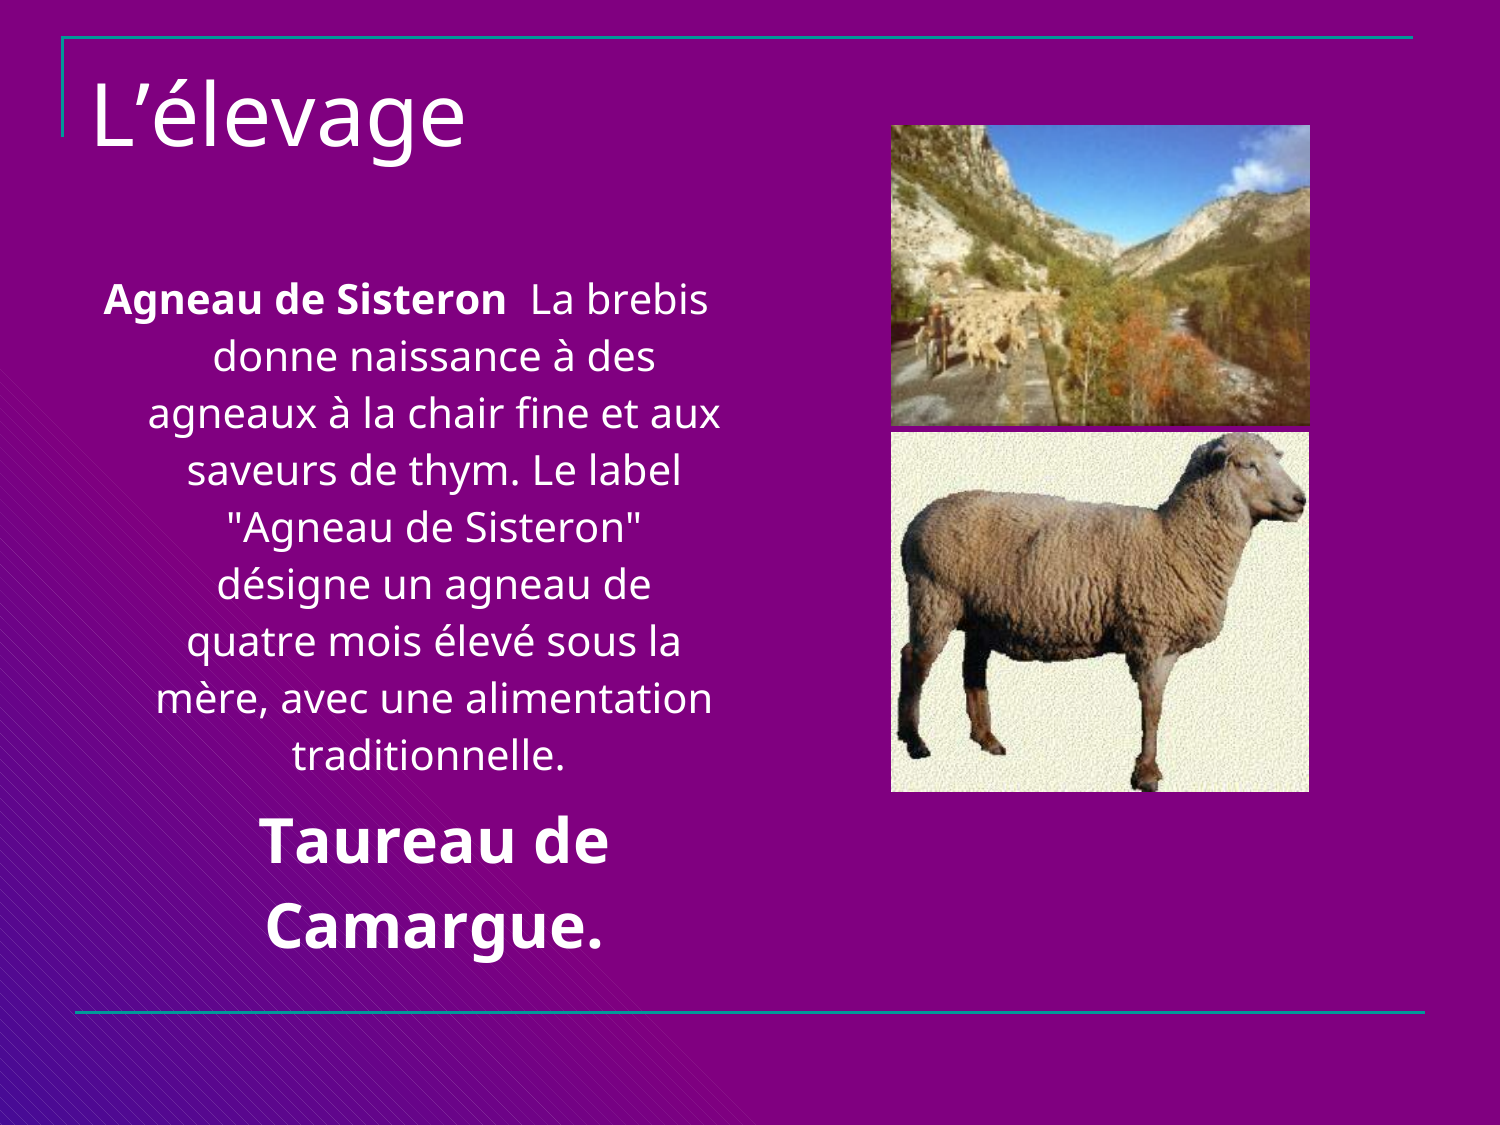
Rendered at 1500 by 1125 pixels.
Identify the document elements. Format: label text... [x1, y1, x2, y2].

list Agneau de Sisteron La brebis donne naissance à des agneaux à la chair fine et aux saveurs de thym. Le label "Agneau de Sisteron" désigne un agneau de quatre mois élevé sous la mère, avec une alimentation traditionnelle. Taureau de Camargue. [75, 262, 738, 1006]
title L’élevage [75, 45, 1426, 233]
picture [891, 125, 1310, 426]
picture [891, 432, 1309, 792]
